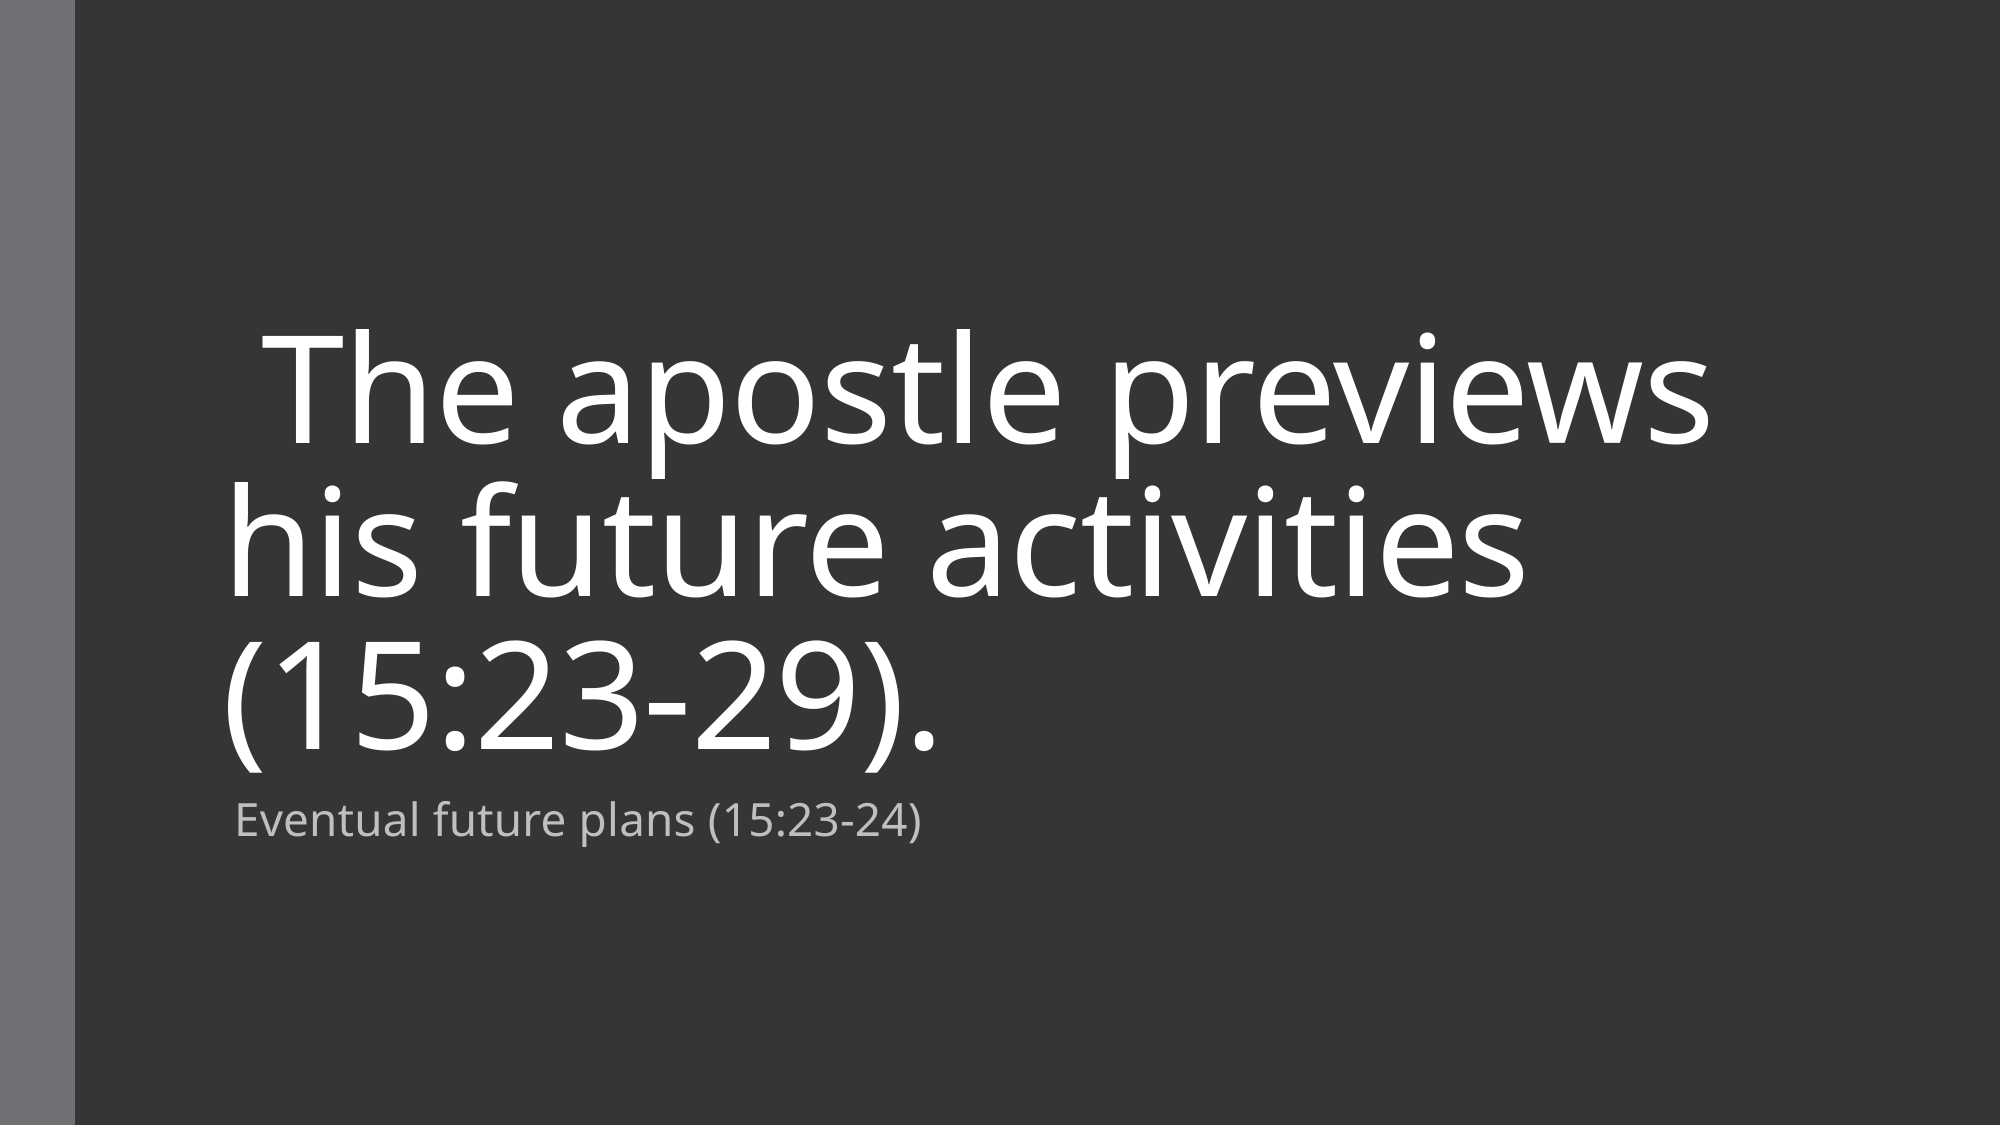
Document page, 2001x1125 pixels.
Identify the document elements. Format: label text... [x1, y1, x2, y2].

subtitle Eventual future plans (15:23-24) [206, 787, 1752, 1066]
title The apostle previews his future activities (15:23-29). [206, 124, 1752, 787]
